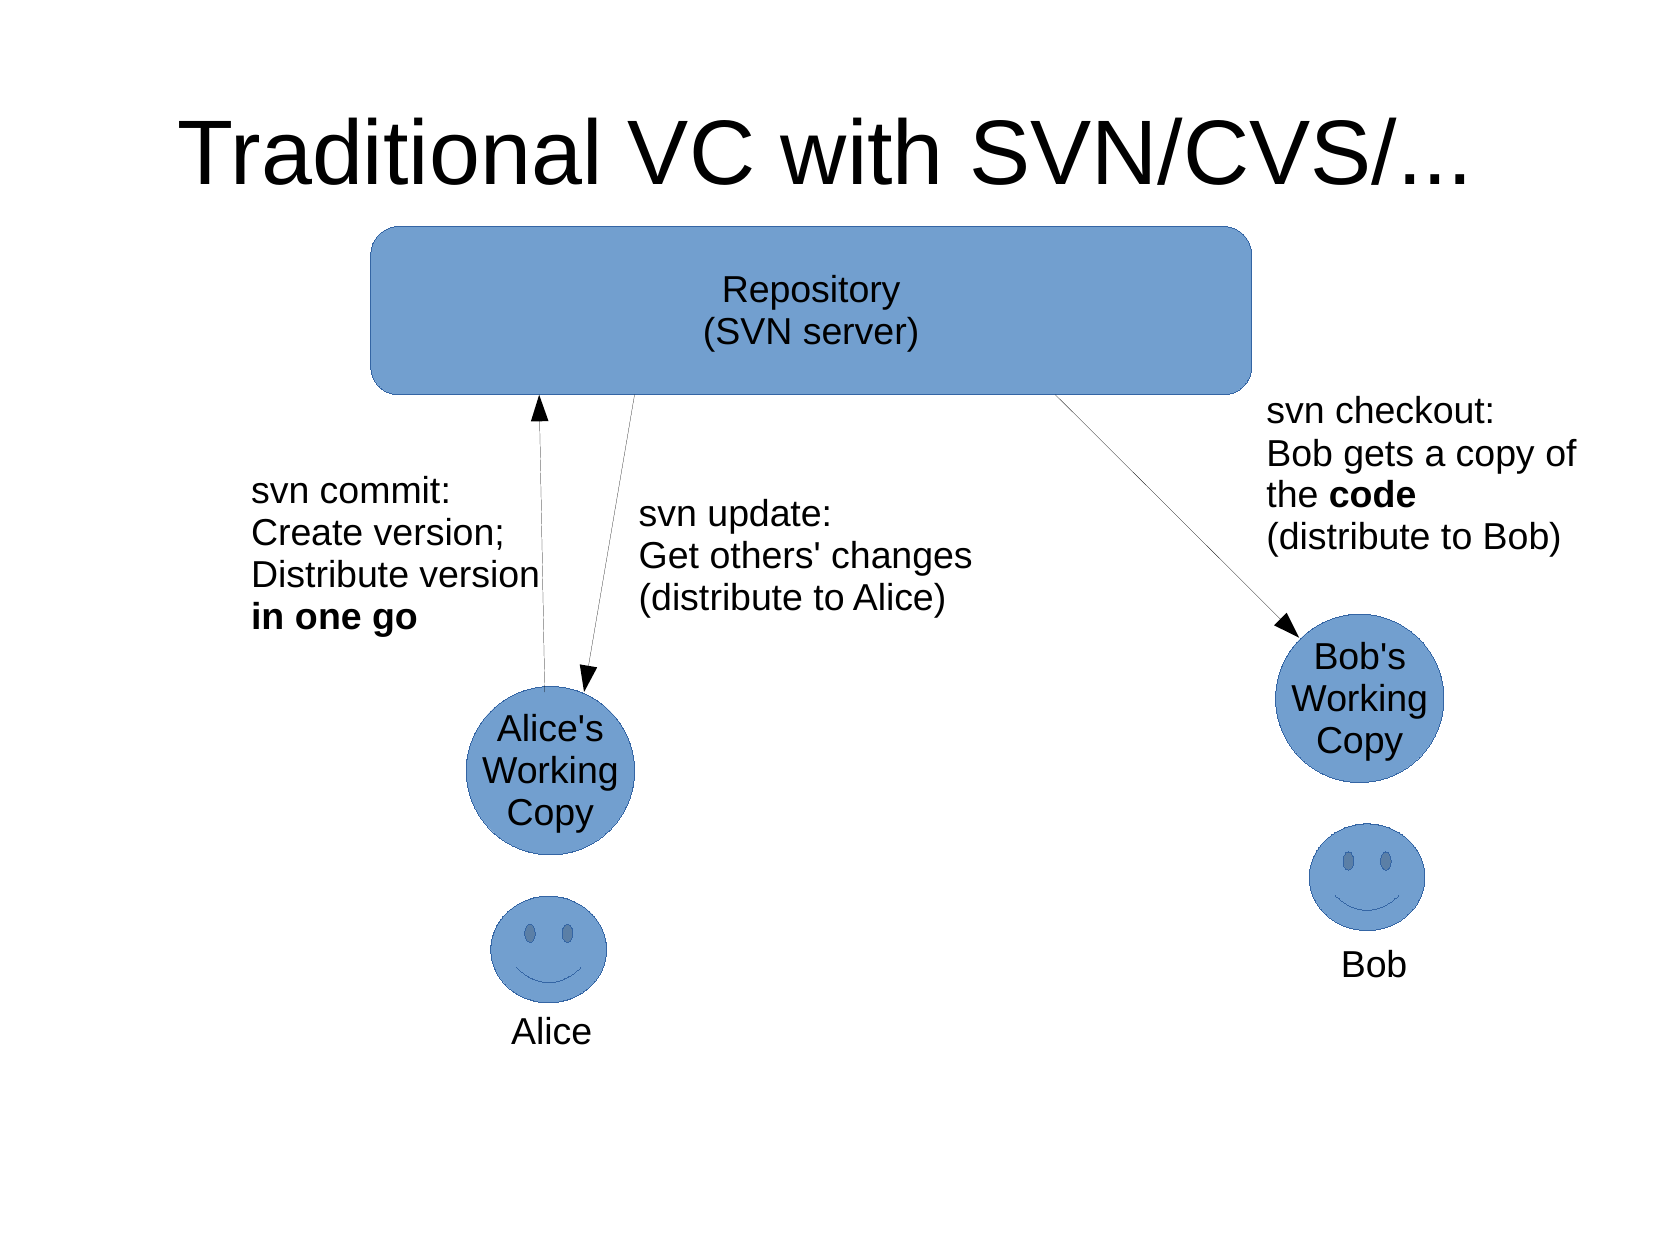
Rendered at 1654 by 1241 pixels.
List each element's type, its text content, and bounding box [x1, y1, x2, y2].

text_box svn commit: Create version; Distribute version in one go [236, 461, 568, 853]
text_box Bob [1326, 936, 1449, 1009]
text_box Bob's Working Copy [1278, 721, 1441, 783]
text_box [490, 896, 607, 1002]
text_box svn checkout: Bob gets a copy of the code (distribute to Bob) [1251, 382, 1595, 721]
text_box svn update: Get others' changes (distribute to Alice) [623, 485, 1117, 626]
text_box Alice [496, 1002, 637, 1075]
title Traditional VC with SVN/CVS/... [82, 49, 1571, 257]
text_box [1309, 823, 1425, 931]
text_box Alice's Working Copy [533, 688, 635, 855]
text_box Repository (SVN server) [370, 226, 1252, 395]
